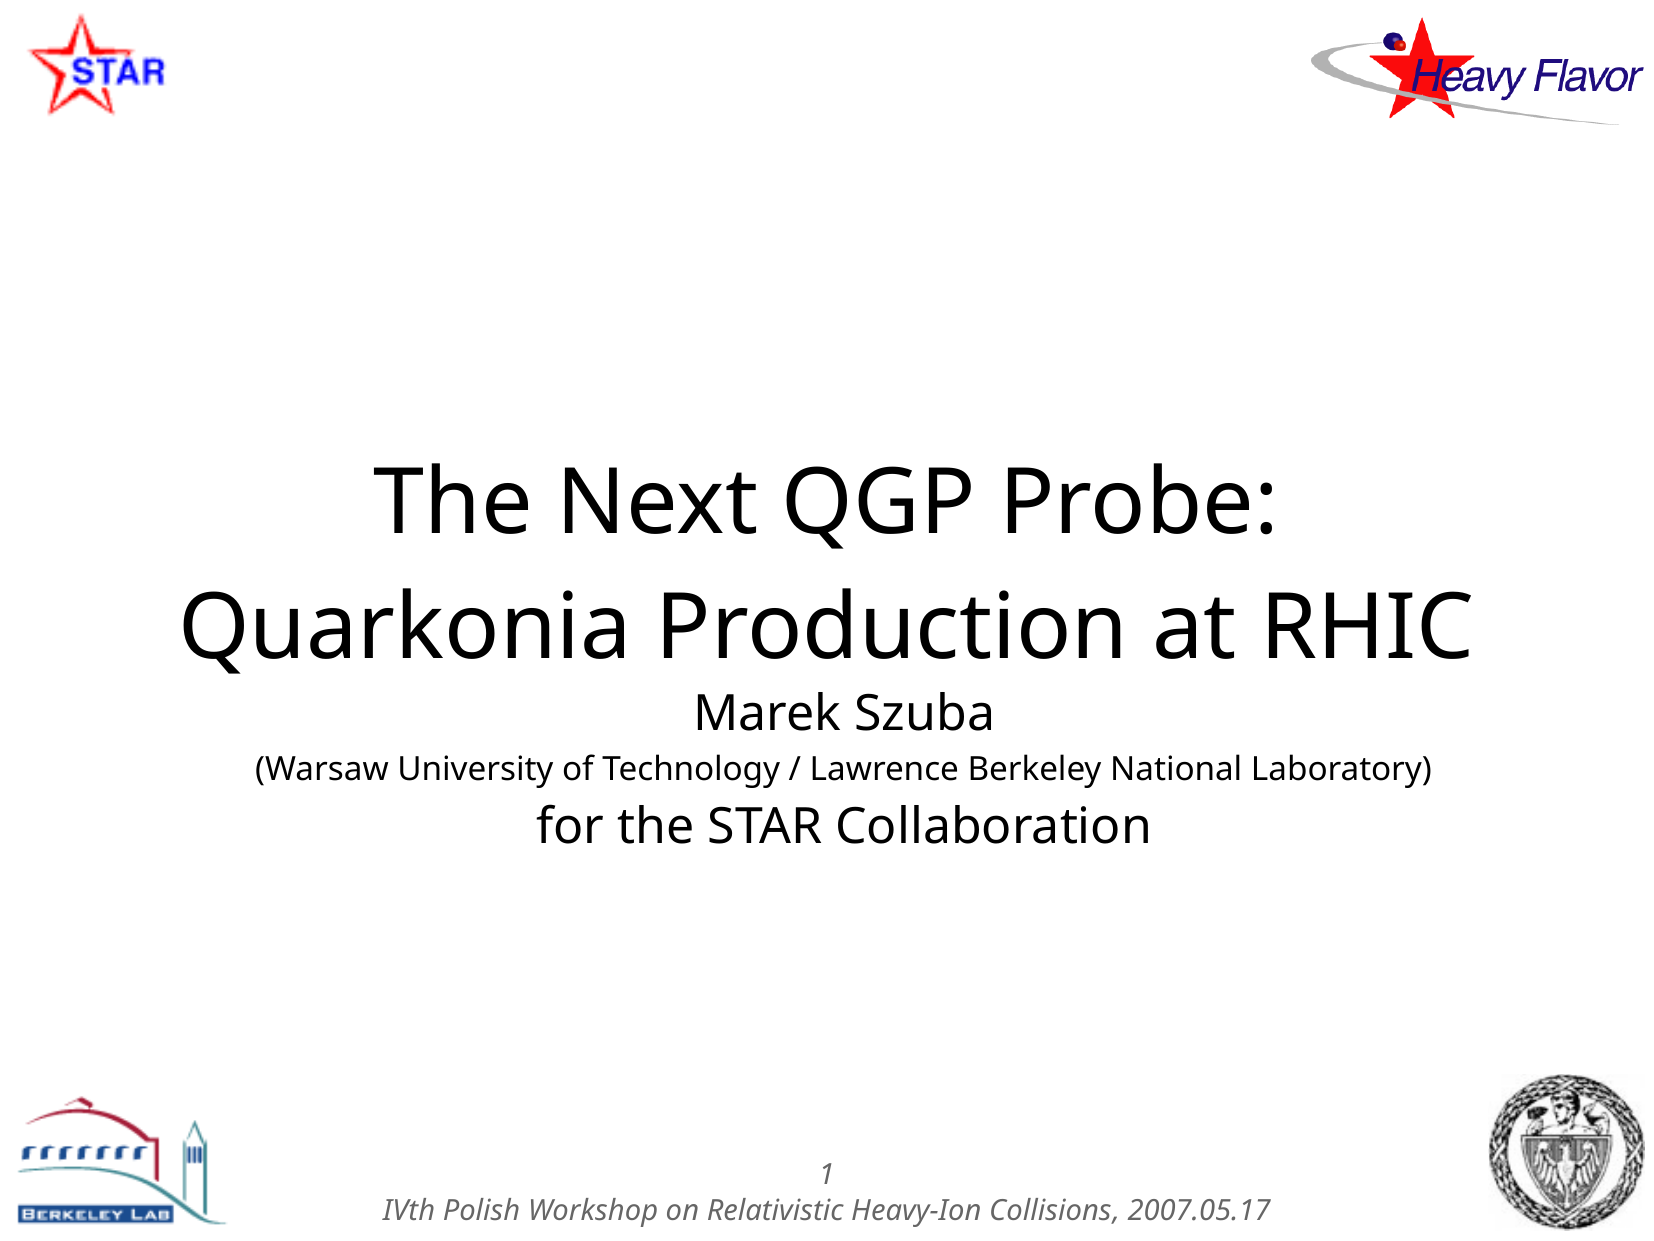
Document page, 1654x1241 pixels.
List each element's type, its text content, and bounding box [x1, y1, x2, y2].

picture [13, 1082, 237, 1232]
picture [1311, 17, 1651, 125]
title The Next QGP Probe: Quarkonia Production at RHIC [29, 449, 1625, 673]
picture [1488, 1074, 1645, 1231]
subtitle Marek Szuba (Warsaw University of Technology / Lawrence Berkeley National Laboratory) for the STAR Collaboration [162, 649, 1492, 886]
picture [5, 0, 195, 142]
